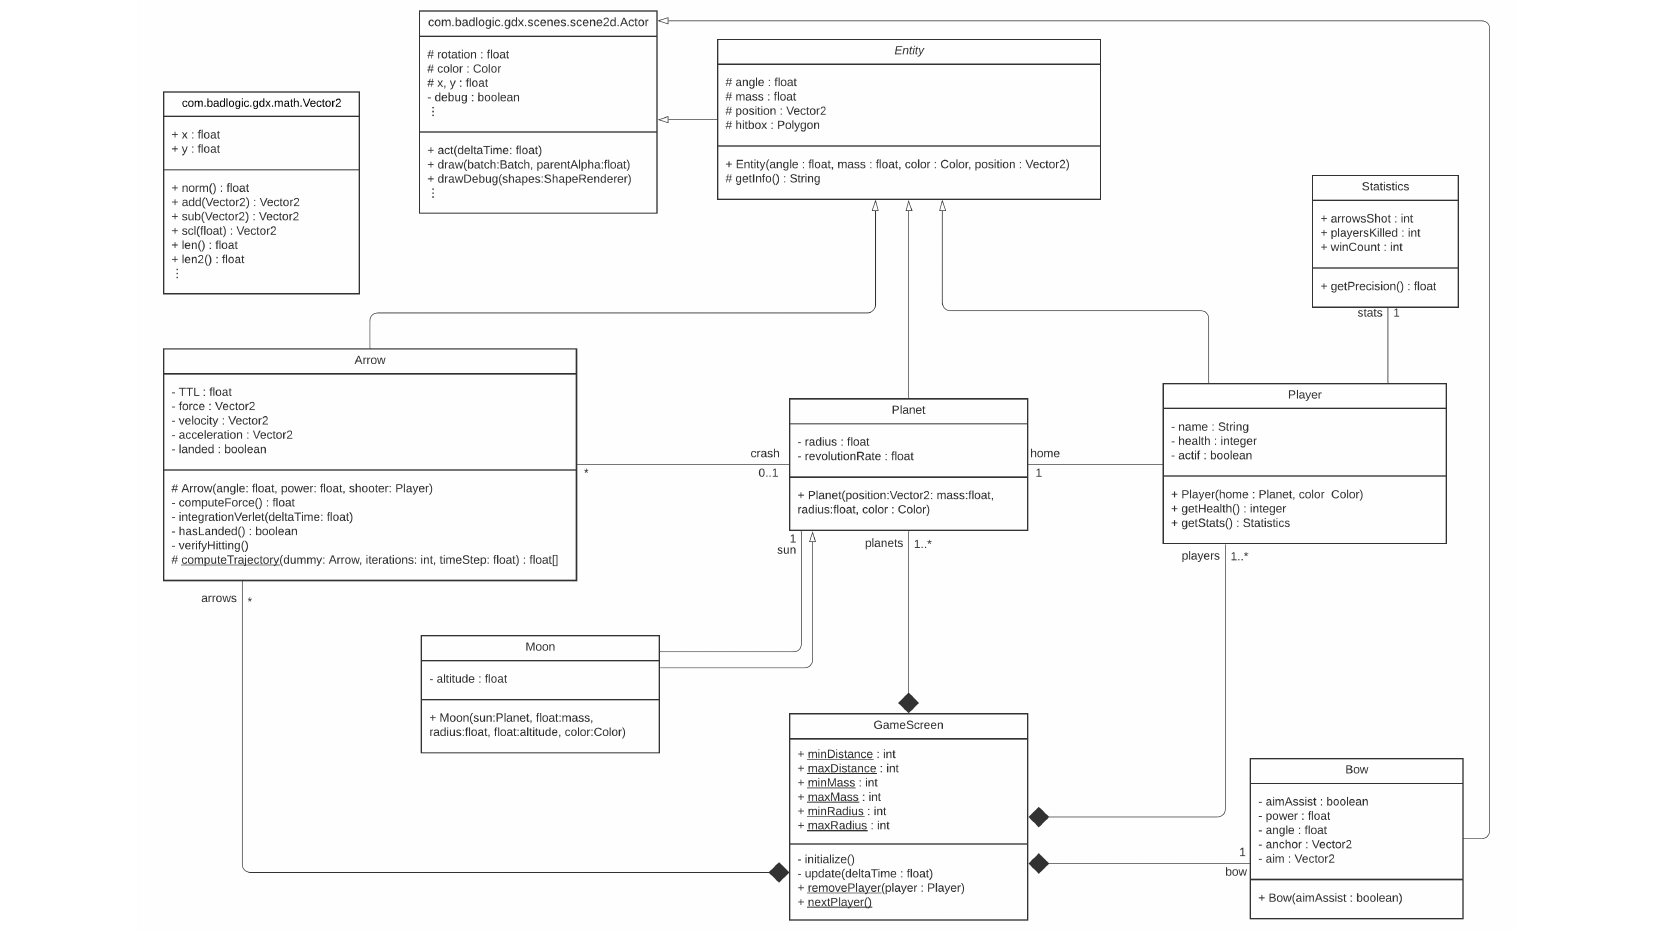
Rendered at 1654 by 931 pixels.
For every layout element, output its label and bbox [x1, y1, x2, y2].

picture [137, 0, 1516, 931]
